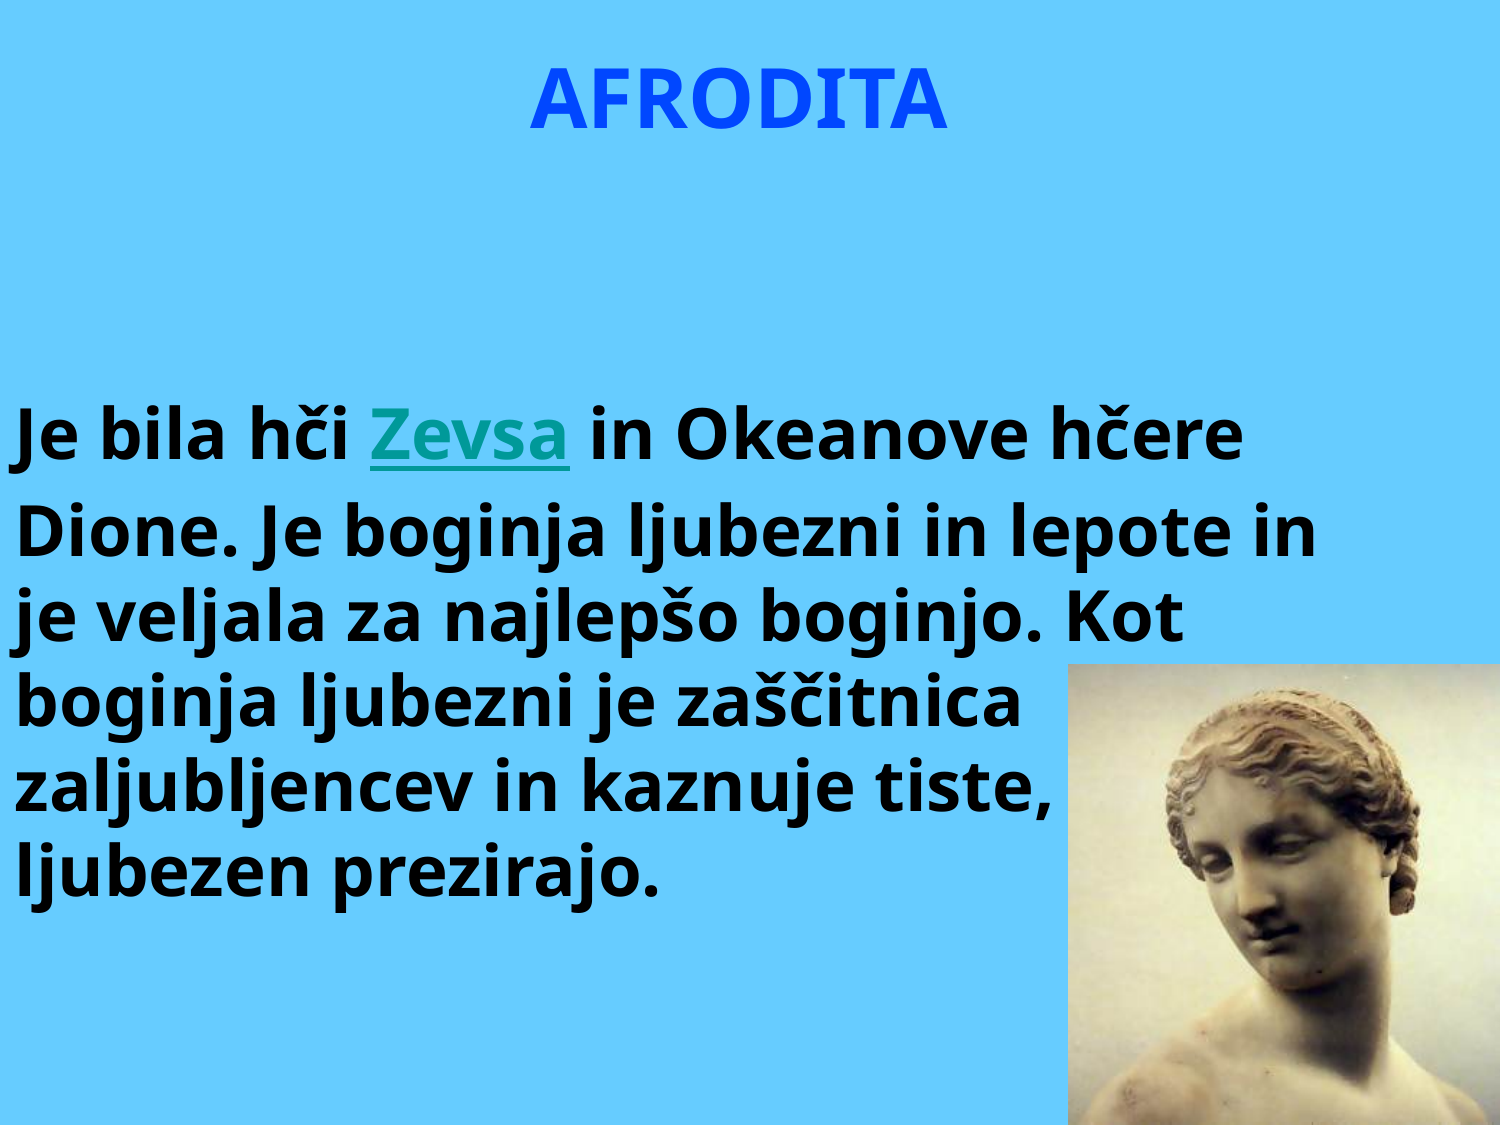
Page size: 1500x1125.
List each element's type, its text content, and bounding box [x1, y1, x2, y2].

text_box AFRODITA [512, 37, 966, 154]
text_box Je bila hči Zevsa in Okeanove hčere Dione. Je boginja ljubezni in lepote in je veljala za najlepšo boginjo. Kot boginja ljubezni je zaščitnica zaljubljencev in kaznuje tiste, ki ljubezen prezirajo. [0, 381, 1400, 918]
picture [1068, 664, 1500, 1125]
